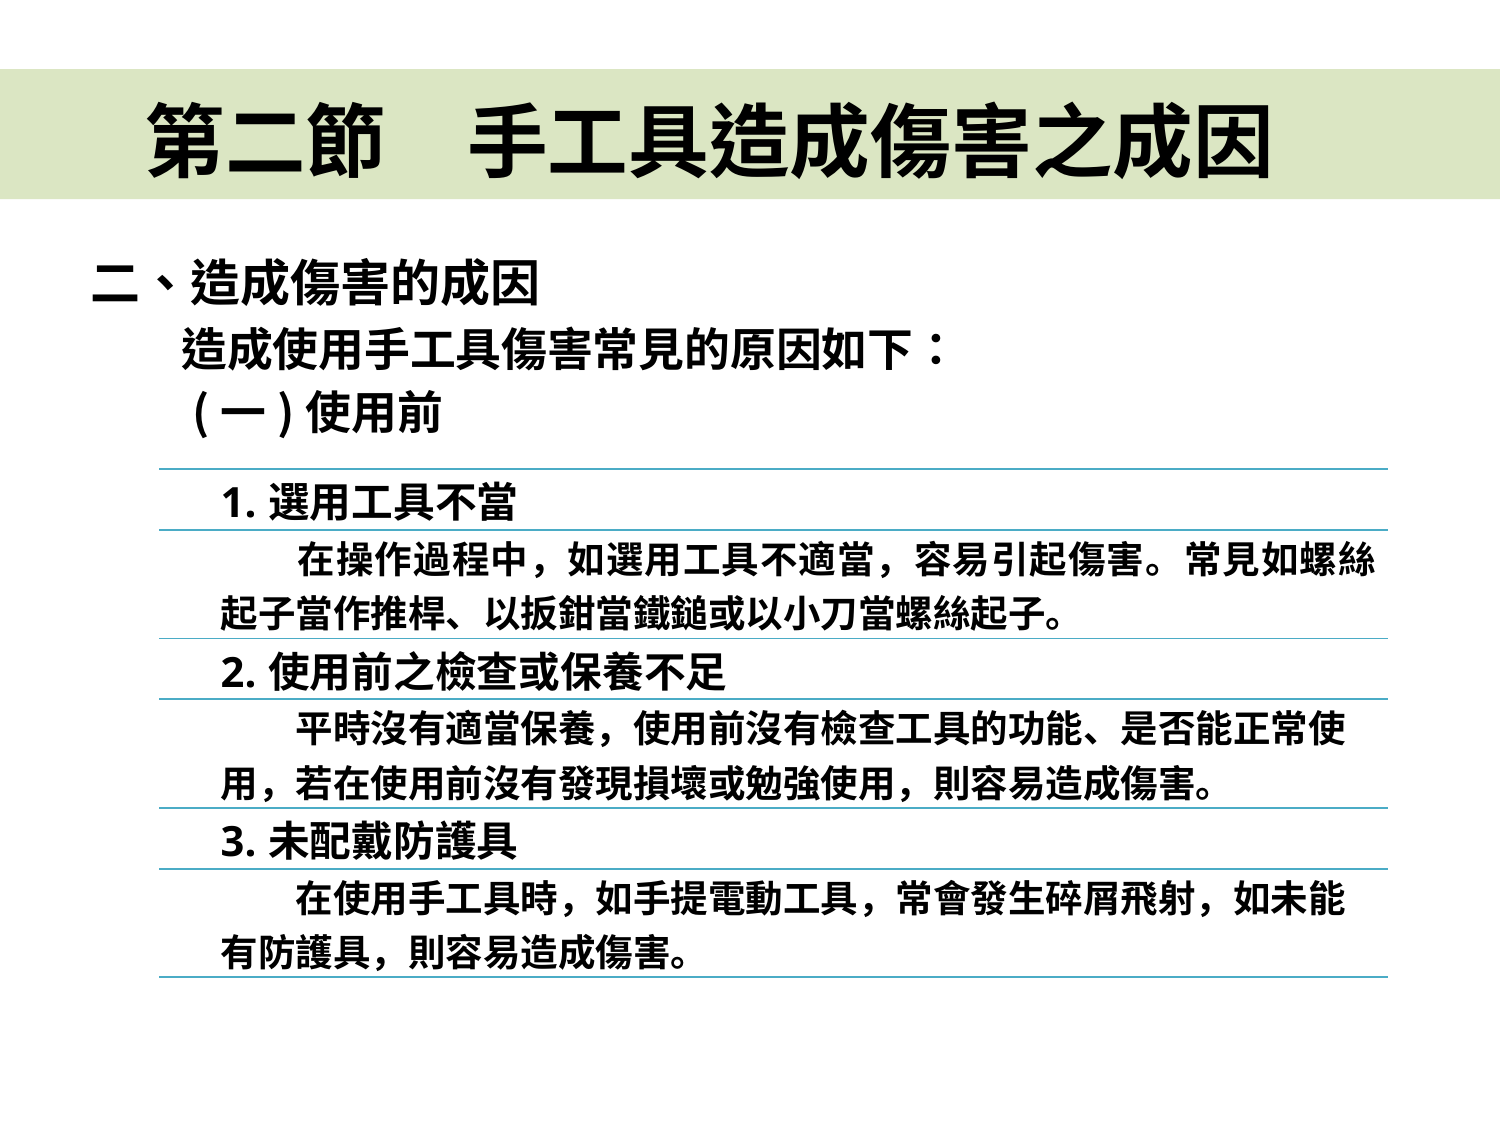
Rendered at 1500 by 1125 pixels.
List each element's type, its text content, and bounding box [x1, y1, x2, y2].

table_header 1.選用工具不當 [159, 470, 1388, 529]
table_cell 平時沒有適當保養，使用前沒有檢查工具的功能、是否能正常使用，若在使用前沒有發現損壞或勉強使用，則容易造成傷害。 [159, 700, 1388, 807]
title 第二節 手工具造成傷害之成因 [75, 45, 1425, 233]
text_box [0, 69, 75, 200]
table_cell 在使用手工具時，如手提電動工具，常會發生碎屑飛射，如未能有防護具，則容易造成傷害。 [159, 870, 1388, 976]
table_cell 2.使用前之檢查或保養不足 [159, 639, 1388, 698]
table_cell 3.未配戴防護具 [159, 809, 1388, 868]
list 二、造成傷害的成因 造成使用手工具傷害常見的原因如下： (一)使用前 [75, 243, 1425, 1103]
table_cell 在操作過程中，如選用工具不適當，容易引起傷害。常見如螺絲起子當作推桿、以扳鉗當鐵鎚或以小刀當螺絲起子。 [159, 531, 1388, 638]
text_box [1425, 69, 1500, 200]
